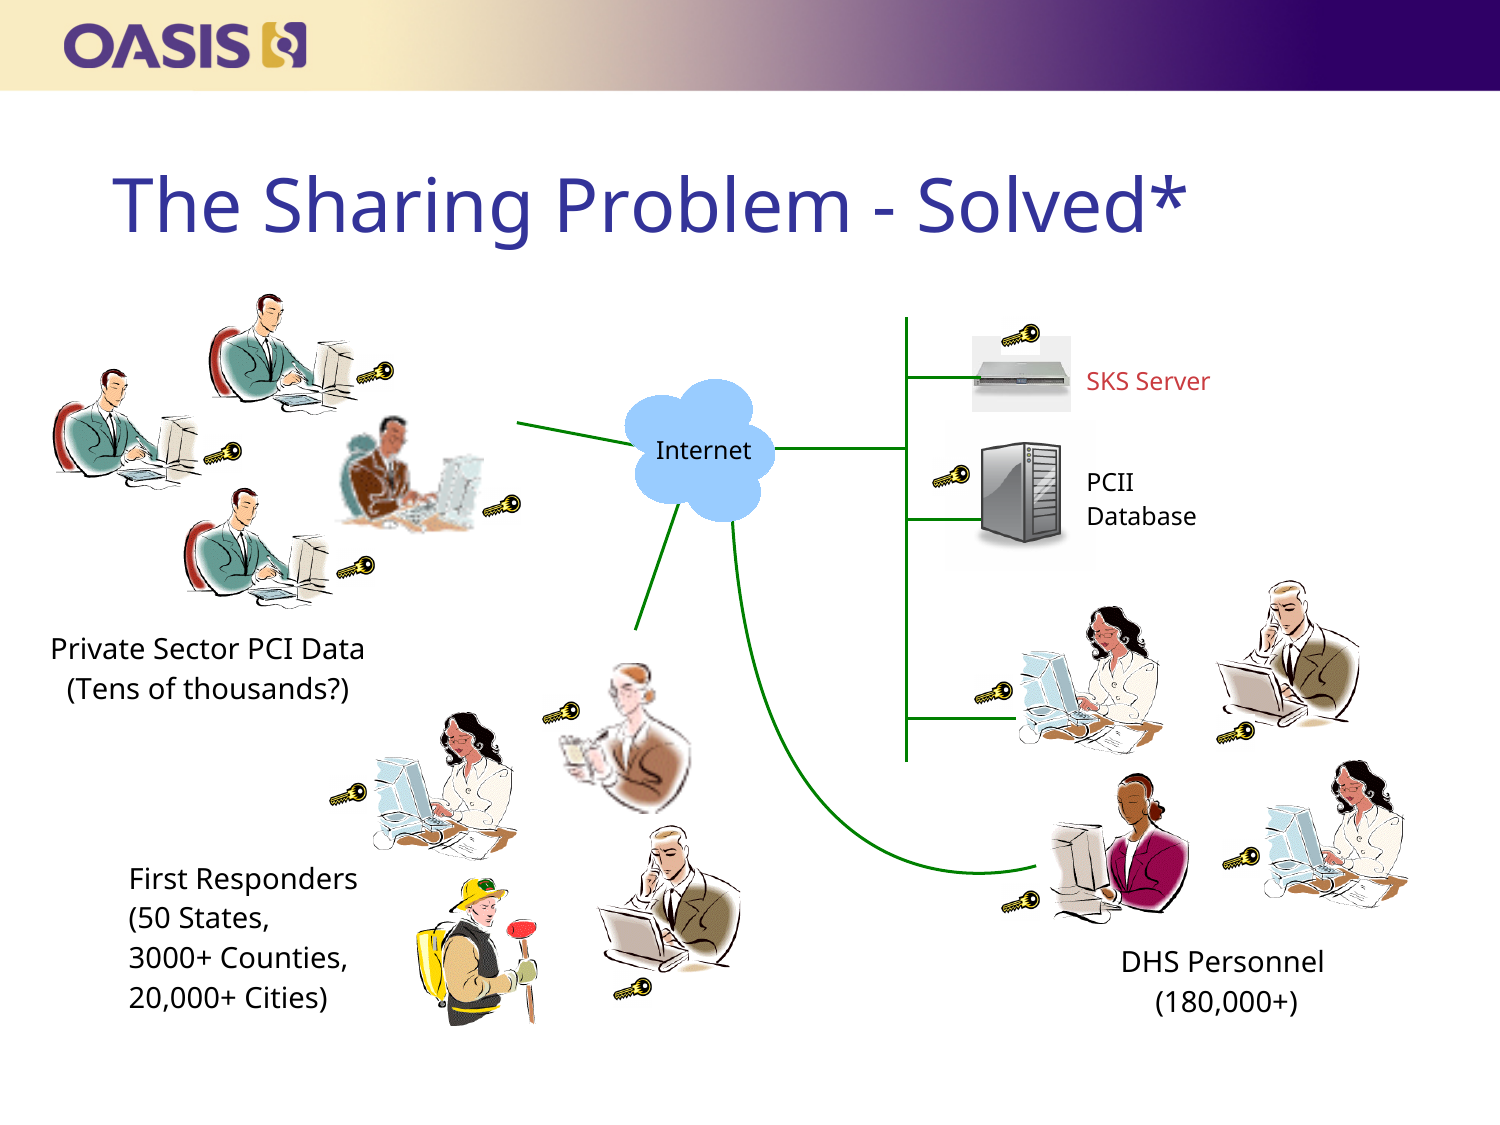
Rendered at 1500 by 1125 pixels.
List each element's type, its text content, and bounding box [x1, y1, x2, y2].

text_box Internet [641, 425, 757, 471]
title The Sharing Problem - Solved* [112, 114, 1388, 303]
text_box SKS Server [1071, 356, 1233, 402]
text_box [635, 427, 775, 522]
text_box Private Sector PCI Data (Tens of thousands?) [35, 620, 377, 707]
picture [0, 0, 1500, 1125]
text_box First Responders (50 States, 3000+ Counties, 20,000+ Cities) [114, 850, 367, 1008]
text_box PCII Database [1071, 456, 1209, 533]
text_box [624, 379, 753, 451]
text_box DHS Personnel (180,000+) [1105, 934, 1338, 1020]
